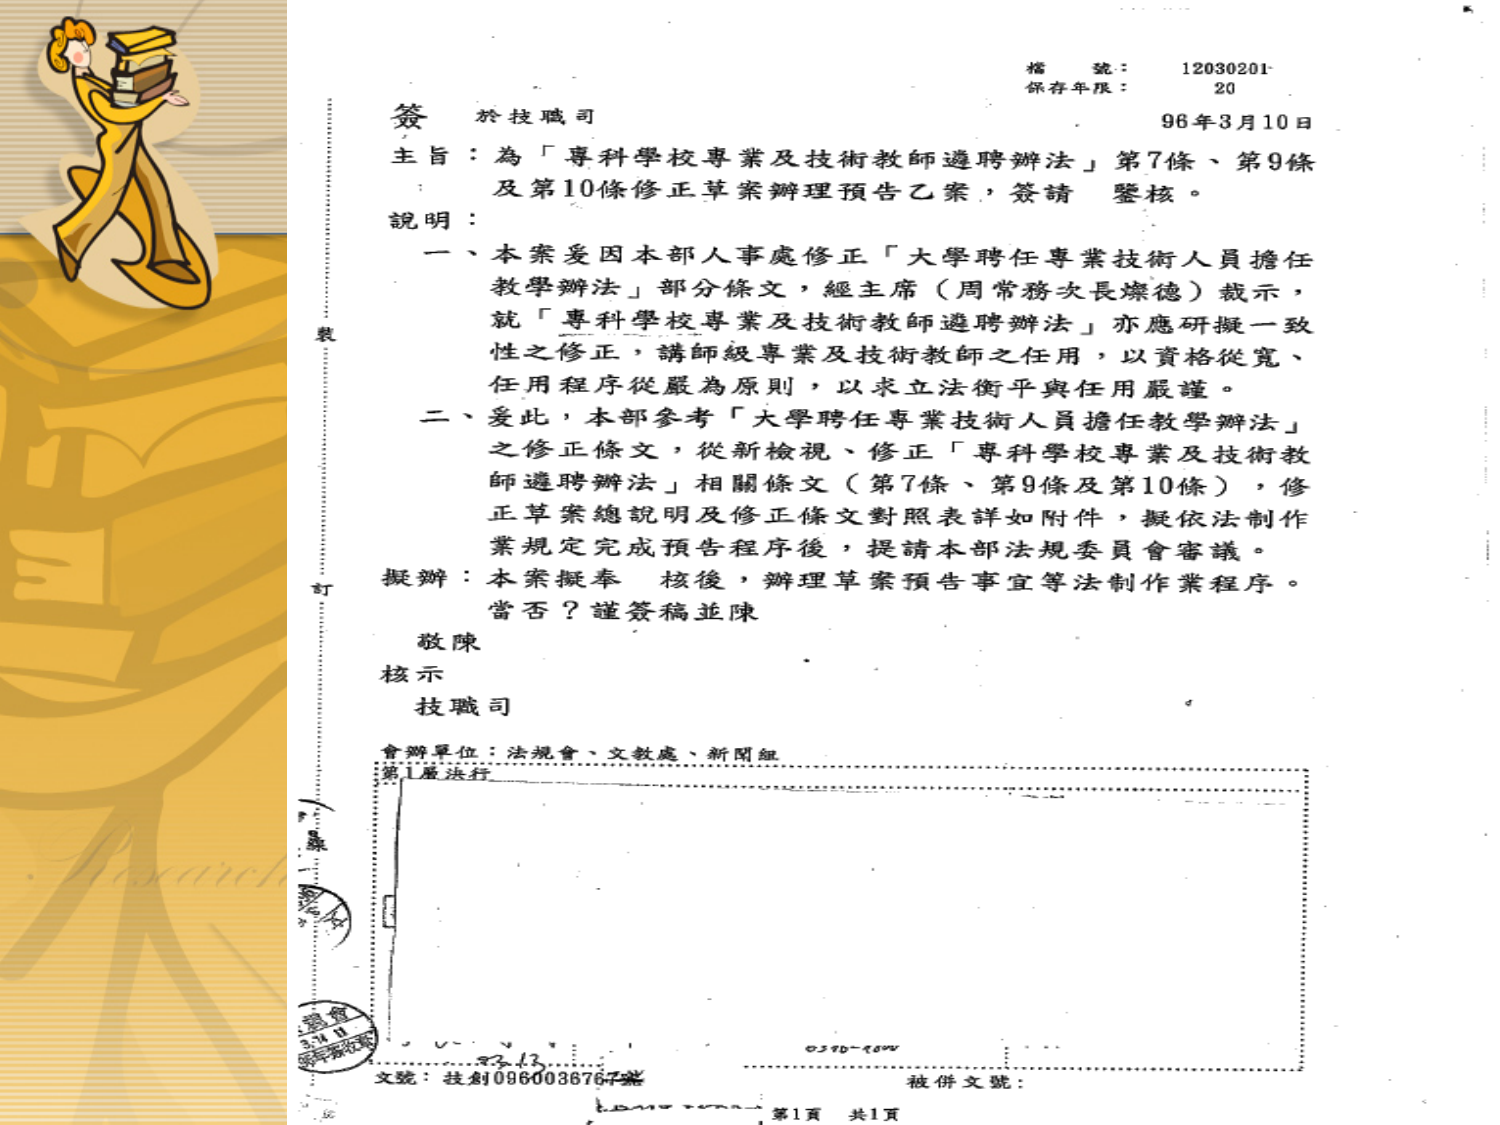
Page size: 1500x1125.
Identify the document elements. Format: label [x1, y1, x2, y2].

chart [287, 0, 1500, 1125]
